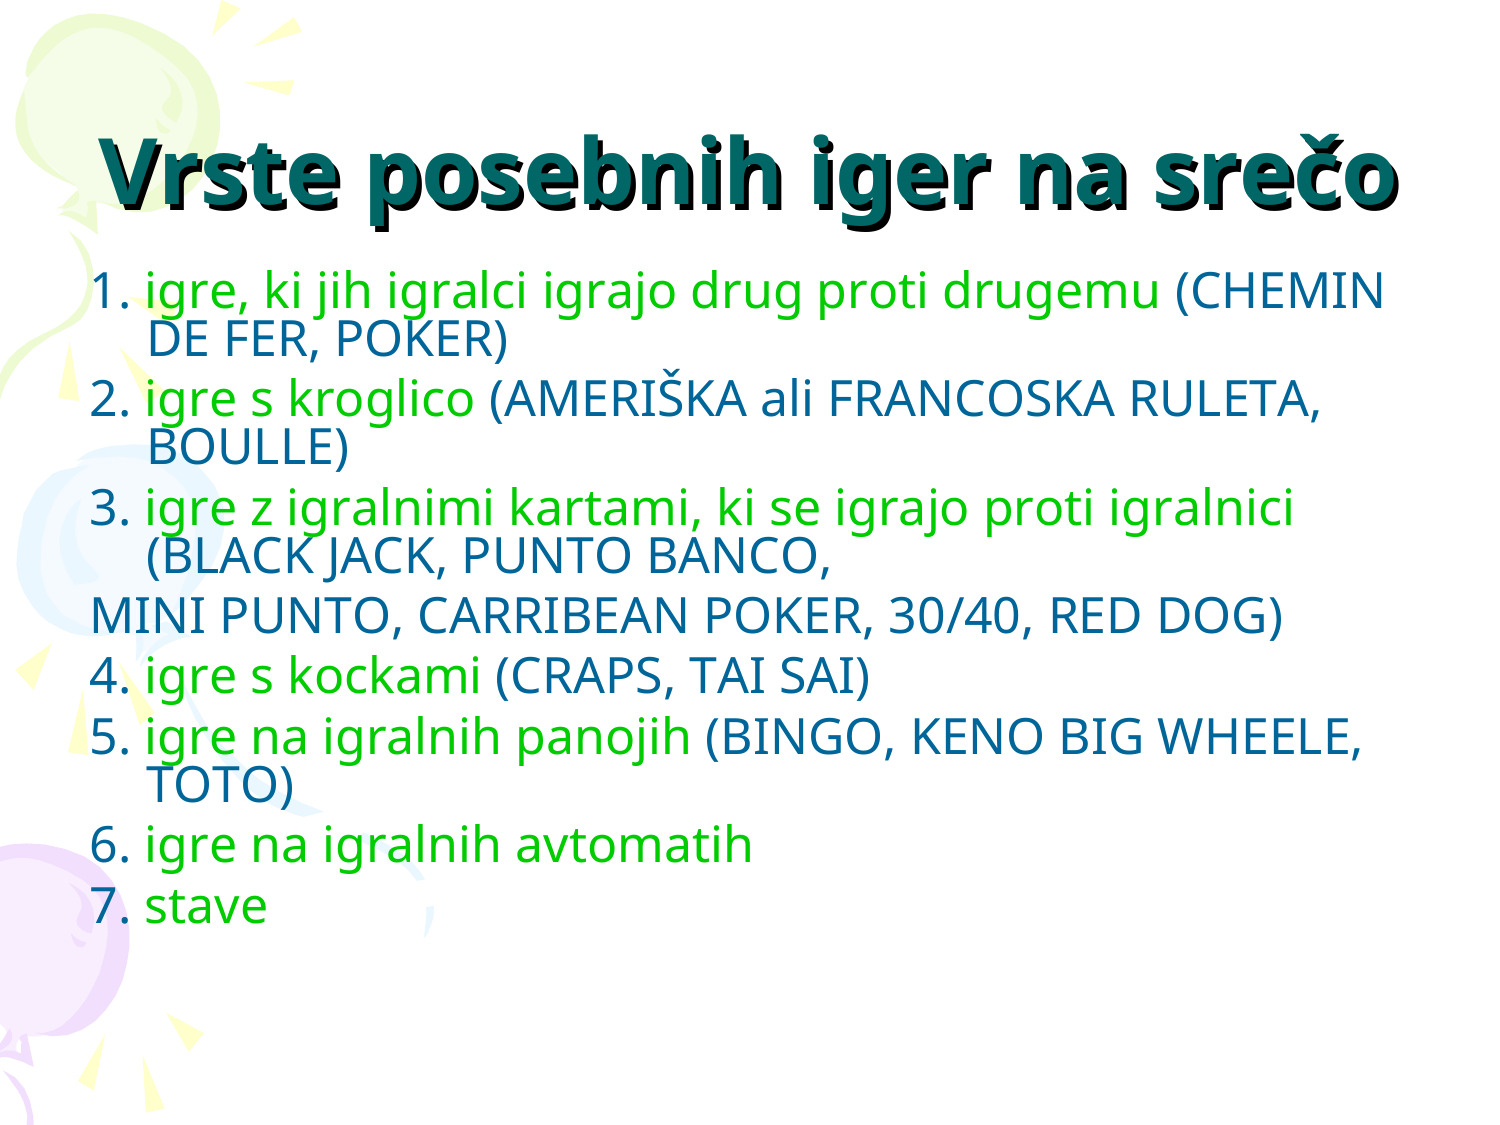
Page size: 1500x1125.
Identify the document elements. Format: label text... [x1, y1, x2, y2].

list 1. igre, ki jih igralci igrajo drug proti drugemu (CHEMIN DE FER, POKER) 2. igre s kroglico (AMERIŠKA ali FRANCOSKA RULETA, BOULLE) 3. igre z igralnimi kartami, ki se igrajo proti igralnici (BLACK JACK, PUNTO BANCO, MINI PUNTO, CARRIBEAN POKER, 30/40, RED DOG) 4. igre s kockami (CRAPS, TAI SAI) 5. igre na igralnih panojih (BINGO, KENO BIG WHEELE, TOTO) 6. igre na igralnih avtomatih 7. stave [75, 262, 1426, 994]
title Vrste posebnih iger na srečo [72, 16, 1426, 233]
